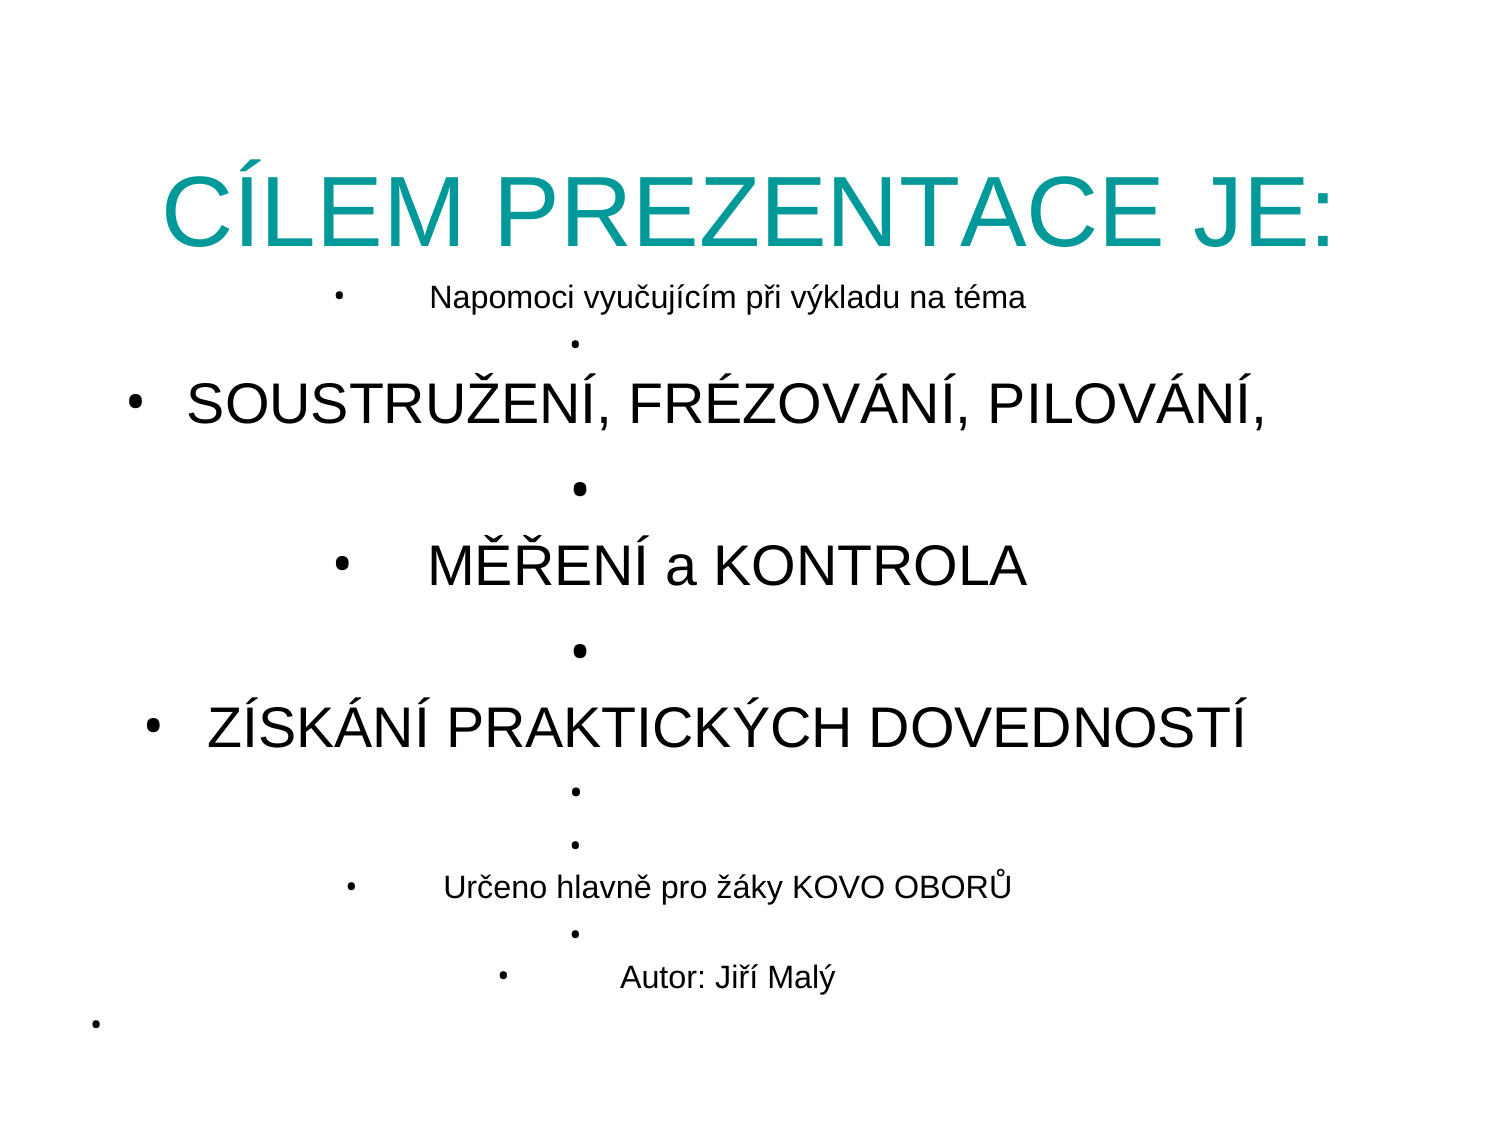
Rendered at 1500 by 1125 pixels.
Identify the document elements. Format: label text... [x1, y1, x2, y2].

title CÍLEM PREZENTACE JE: [75, 112, 1426, 276]
list Napomoci vyučujícím při výkladu na téma SOUSTRUŽENÍ, FRÉZOVÁNÍ, PILOVÁNÍ, MĚŘENÍ a KONTROLA ZÍSKÁNÍ PRAKTICKÝCH DOVEDNOSTÍ Určeno hlavně pro žáky KOVO OBORŮ Autor: Jiří Malý [75, 276, 1426, 1005]
